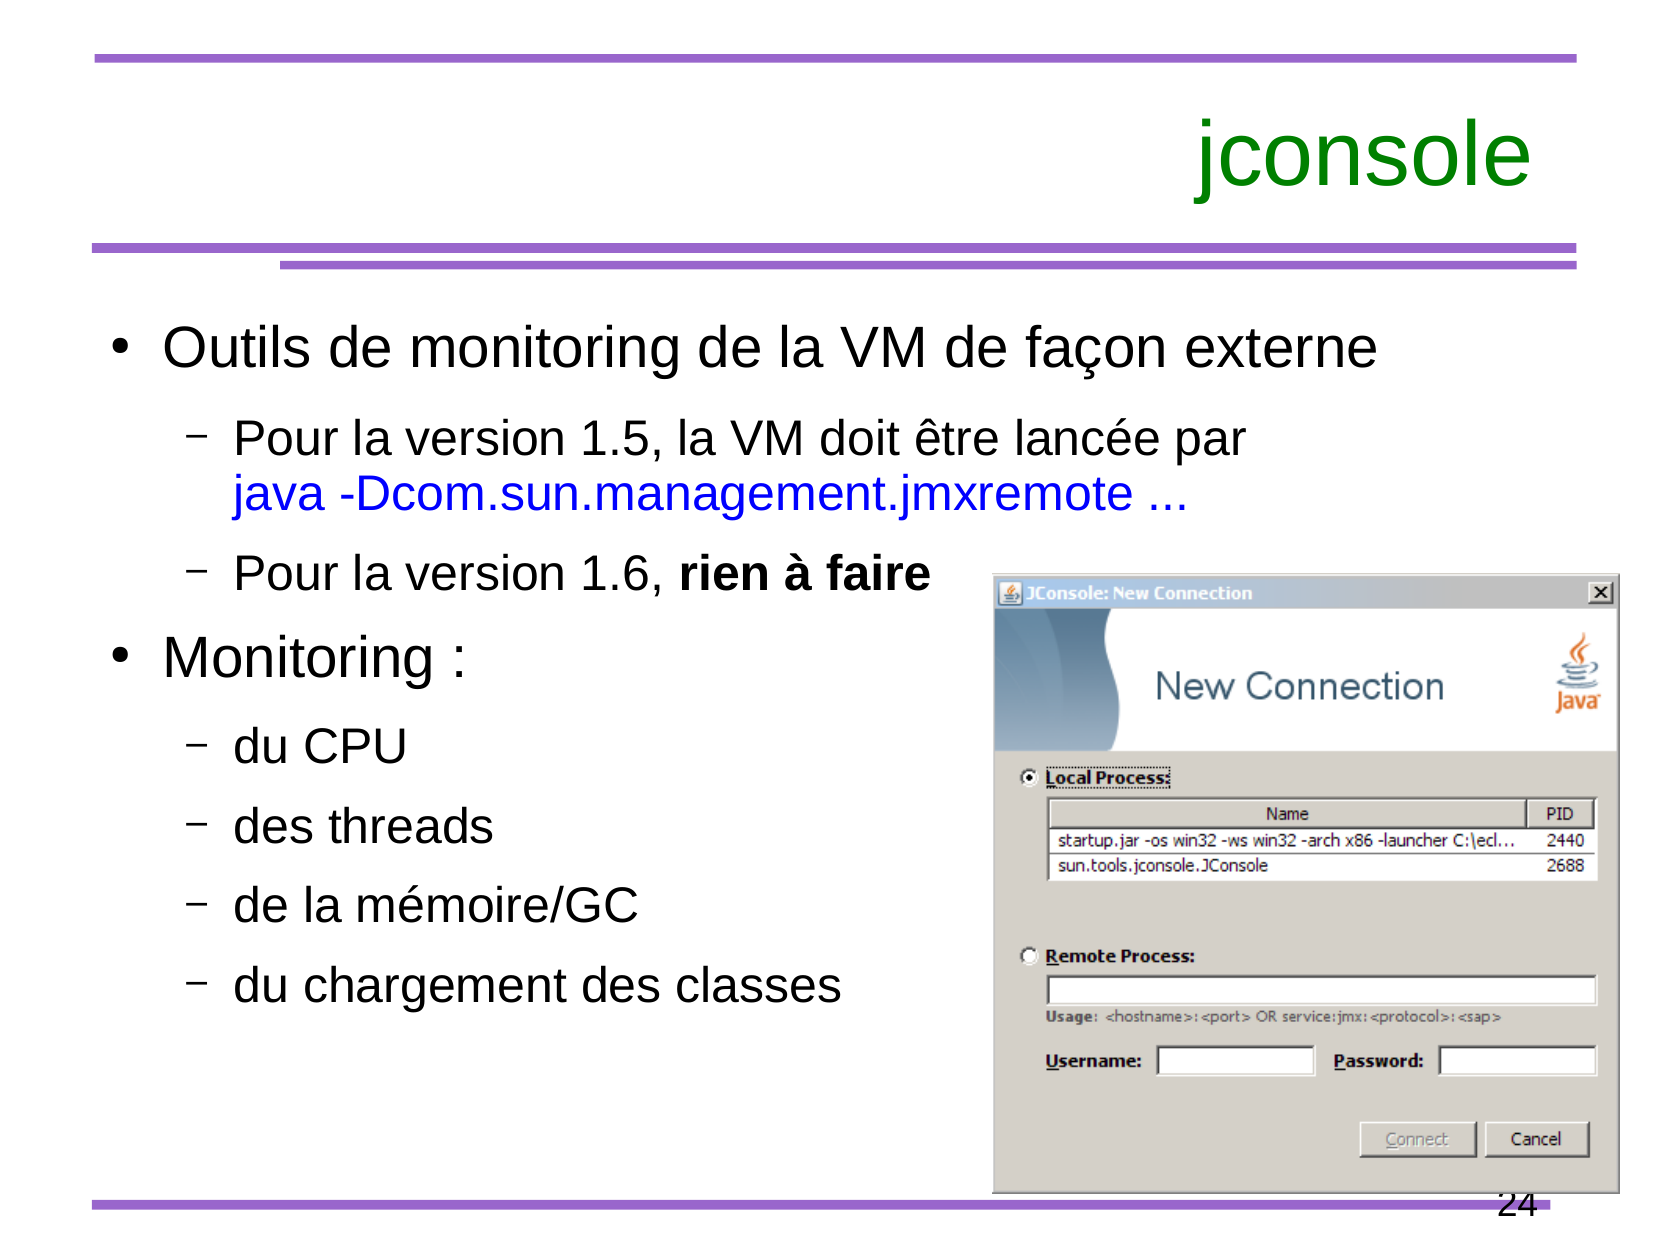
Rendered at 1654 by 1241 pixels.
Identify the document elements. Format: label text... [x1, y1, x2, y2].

title jconsole [121, 49, 1534, 257]
picture [992, 573, 1620, 1194]
list Outils de monitoring de la VM de façon externe Pour la version 1.5, la VM doit être lancée par java -Dcom.sun.management.jmxremote ... Pour la version 1.6, rien à faire Monitoring : du CPU des threads de la mémoire/GC du chargement des classes [92, 315, 1563, 1013]
